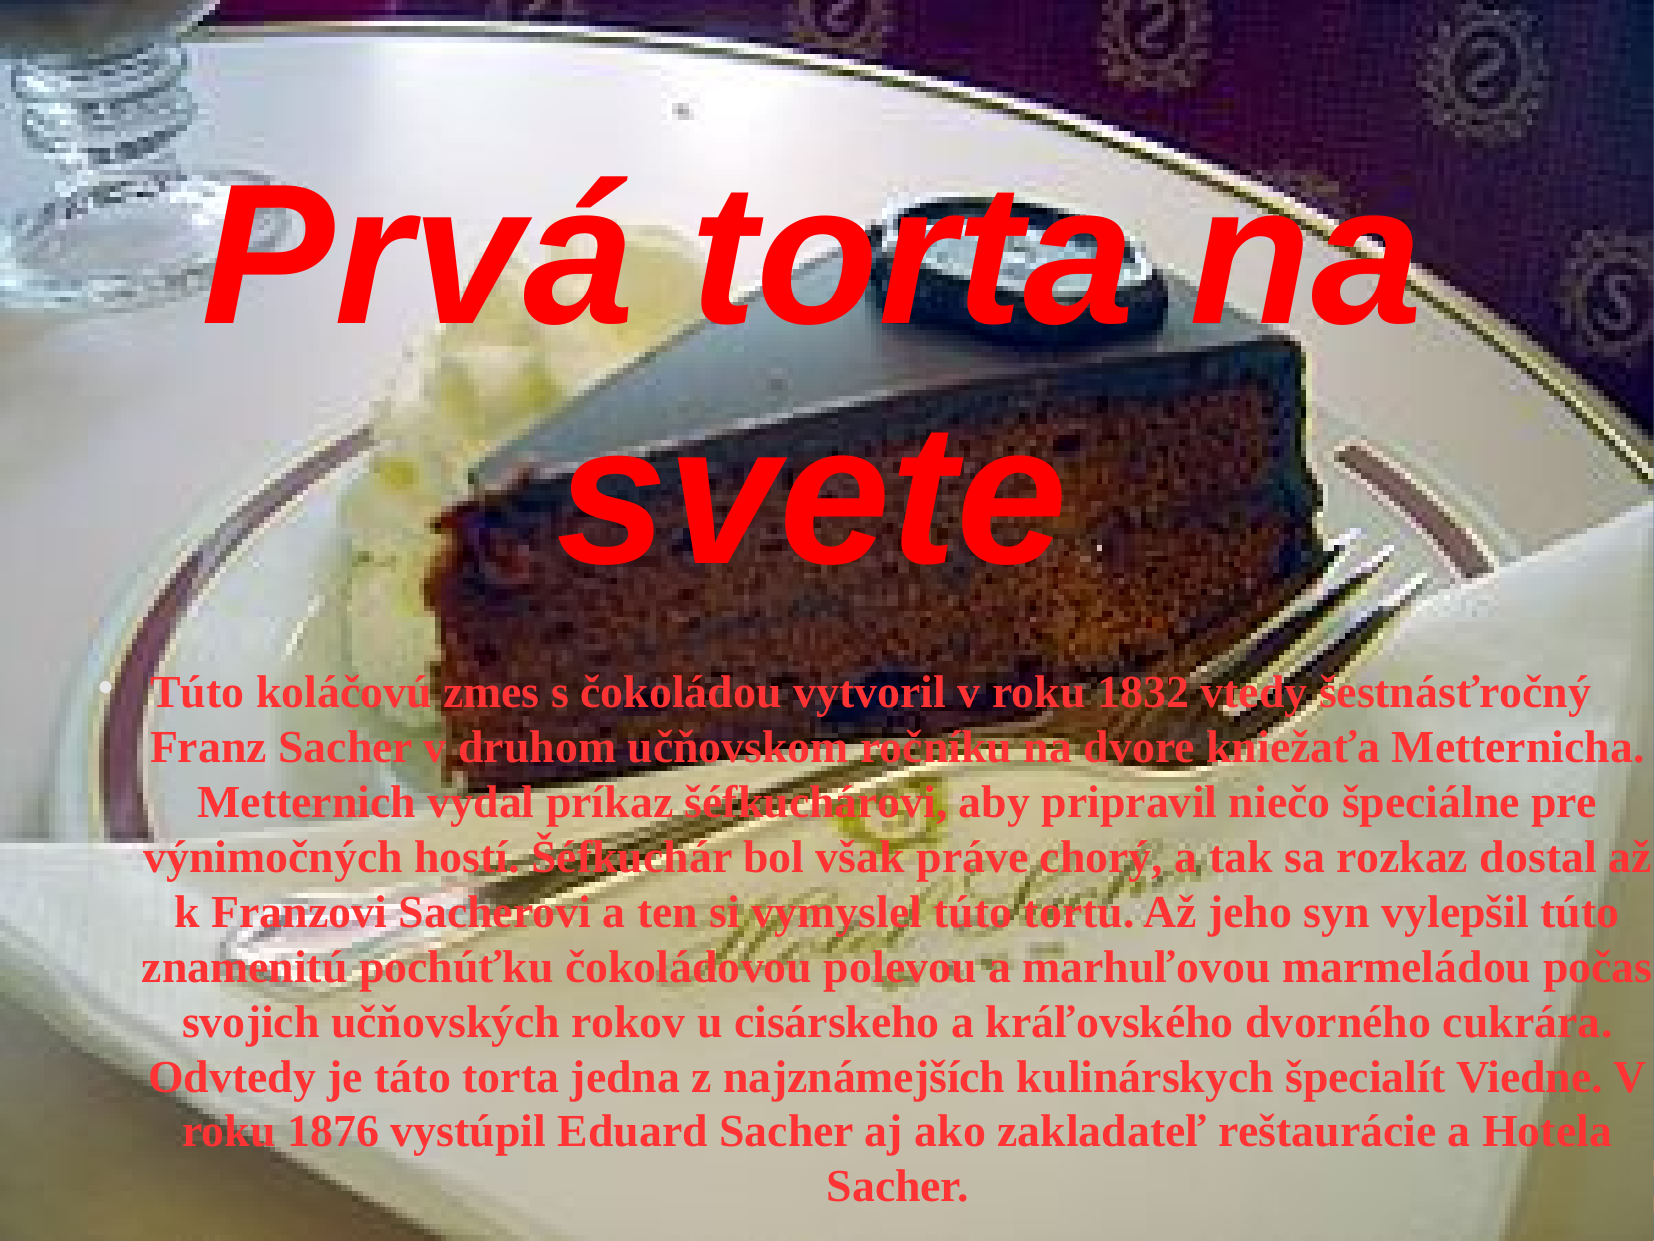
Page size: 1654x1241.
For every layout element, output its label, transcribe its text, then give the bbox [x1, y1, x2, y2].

title Prvá torta na svete [106, 123, 1519, 348]
text_box Túto koláčovú zmes s čokoládou vytvoril v roku 1832 vtedy šestnásťročný Franz Sacher v druhom učňovskom ročníku na dvore kniežaťa Metternicha. Metternich vydal príkaz šéfkuchárovi, aby pripravil niečo špeciálne pre výnimočných hostí. Šéfkuchár bol však práve chorý, a tak sa rozkaz dostal až k Franzovi Sacherovi a ten si vymyslel túto tortu. Až jeho syn vylepšil túto znamenitú pochúťku čokoládovou polevou a marhuľovou marmeládou počas svojich učňovských rokov u cisárskeho a kráľovského dvorného cukrára. Odvtedy je táto torta jedna z najznámejších kulinárskych špecialít Viedne. V roku 1876 vystúpil Eduard Sacher aj ako zakladateľ reštaurácie a Hotela Sacher. [0, 661, 1654, 1241]
picture [0, 0, 1654, 661]
